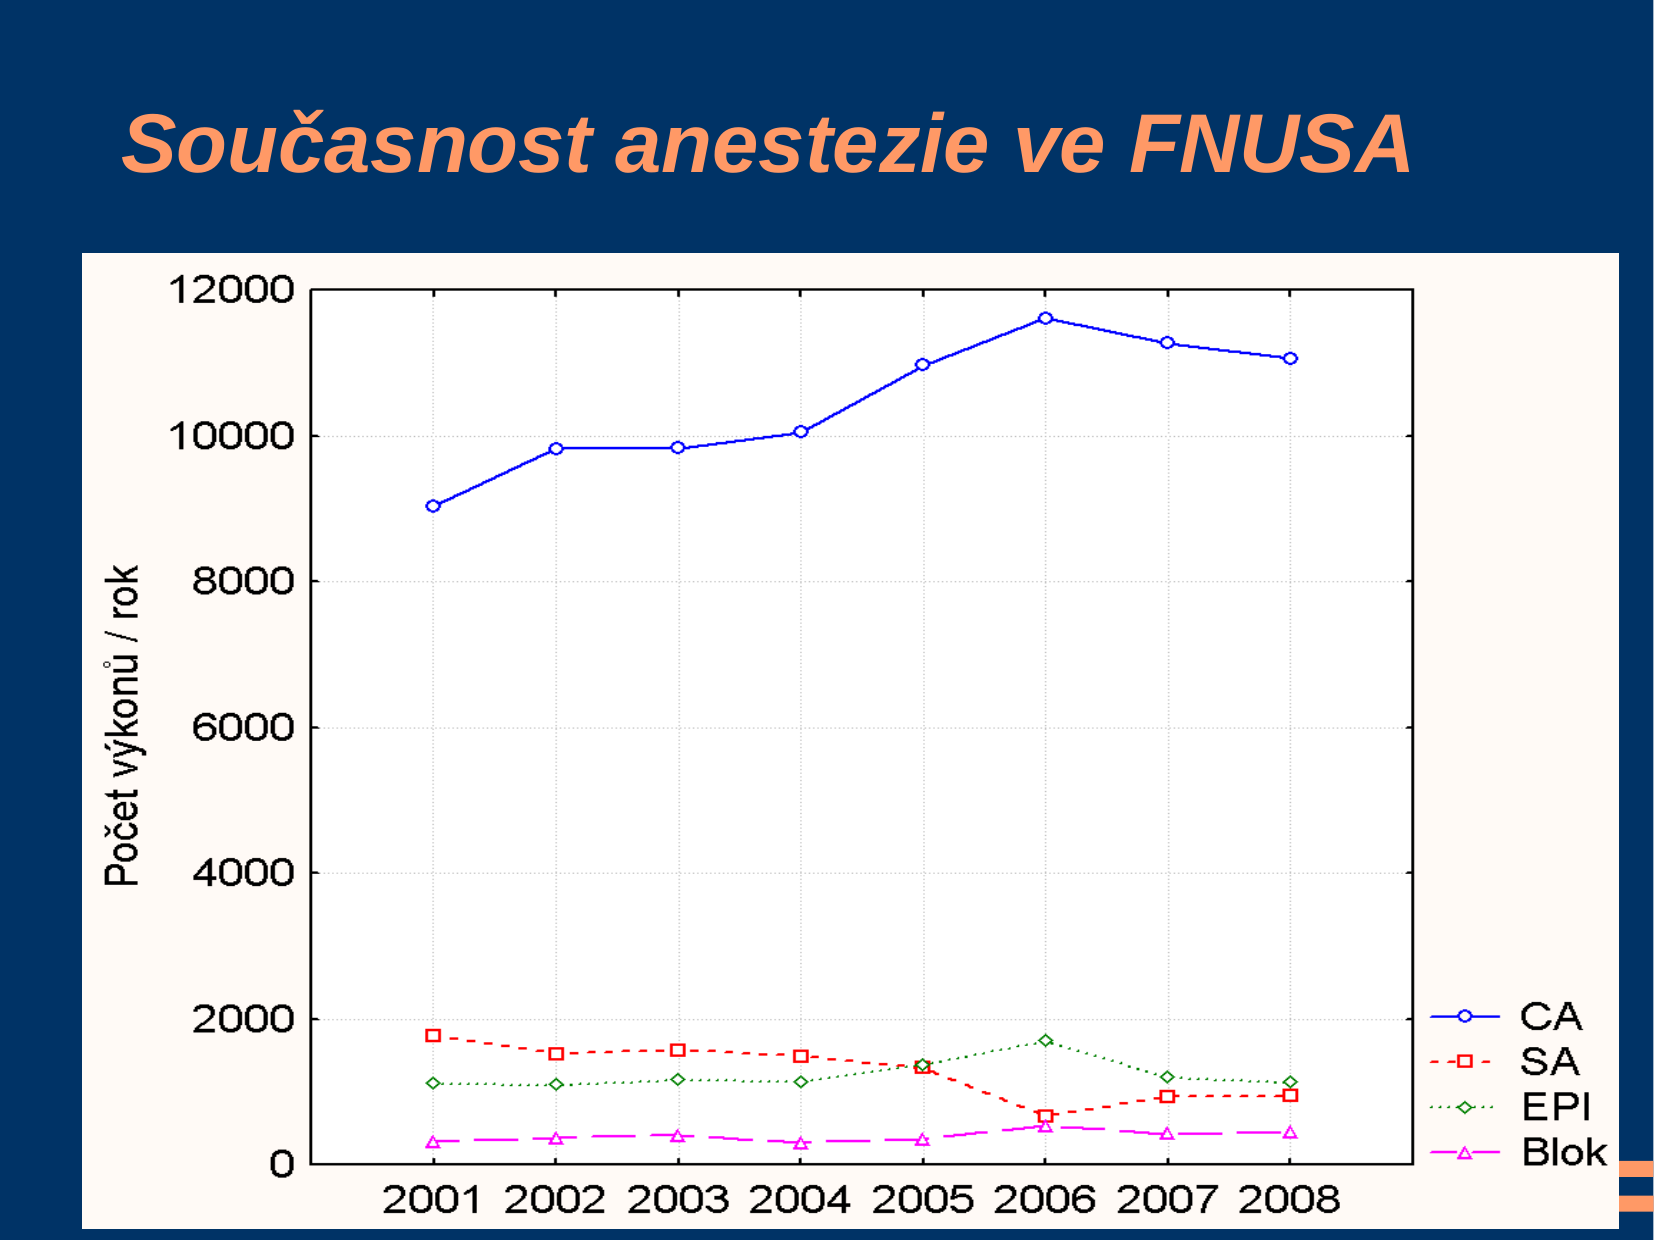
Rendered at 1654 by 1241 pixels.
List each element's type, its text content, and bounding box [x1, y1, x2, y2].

title Současnost anestezie ve FNUSA [121, 53, 1534, 246]
picture [82, 253, 1619, 1229]
